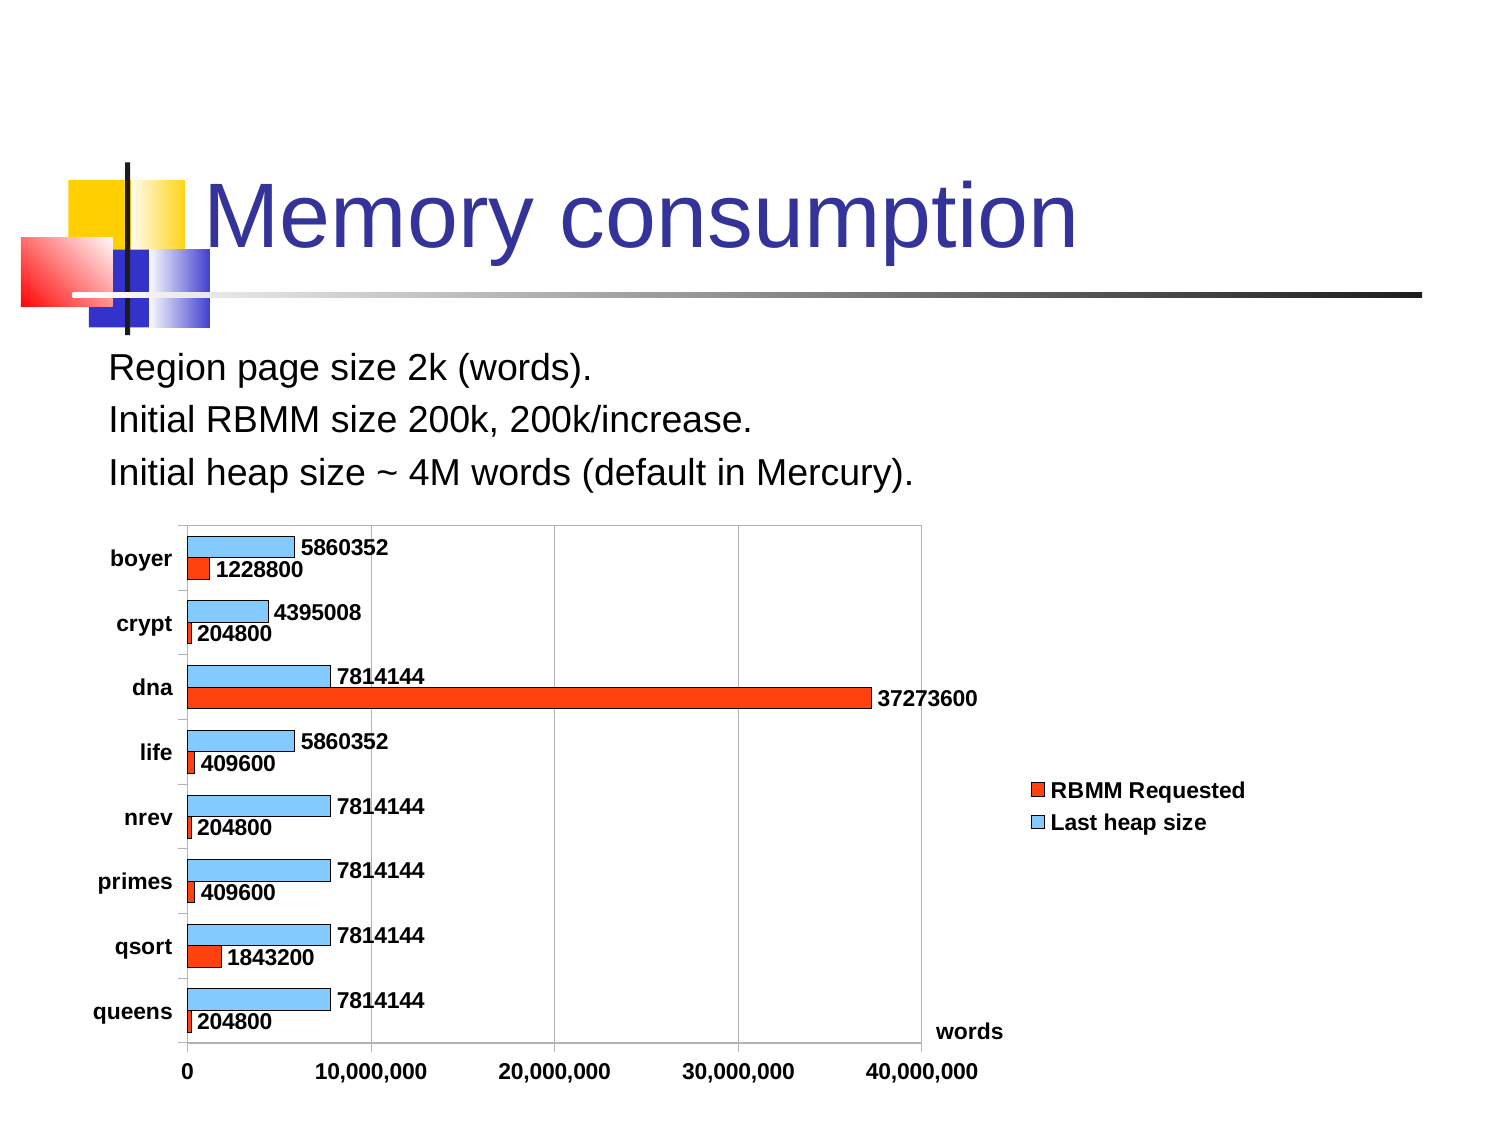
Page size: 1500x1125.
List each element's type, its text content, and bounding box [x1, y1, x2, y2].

text_box words [921, 1008, 1020, 1052]
title Memory consumption [188, 35, 1468, 276]
chart [68, 513, 1300, 1109]
list Region page size 2k (words). Initial RBMM size 200k, 200k/increase. Initial heap size ~ 4M words (default in Mercury). [93, 342, 1418, 562]
